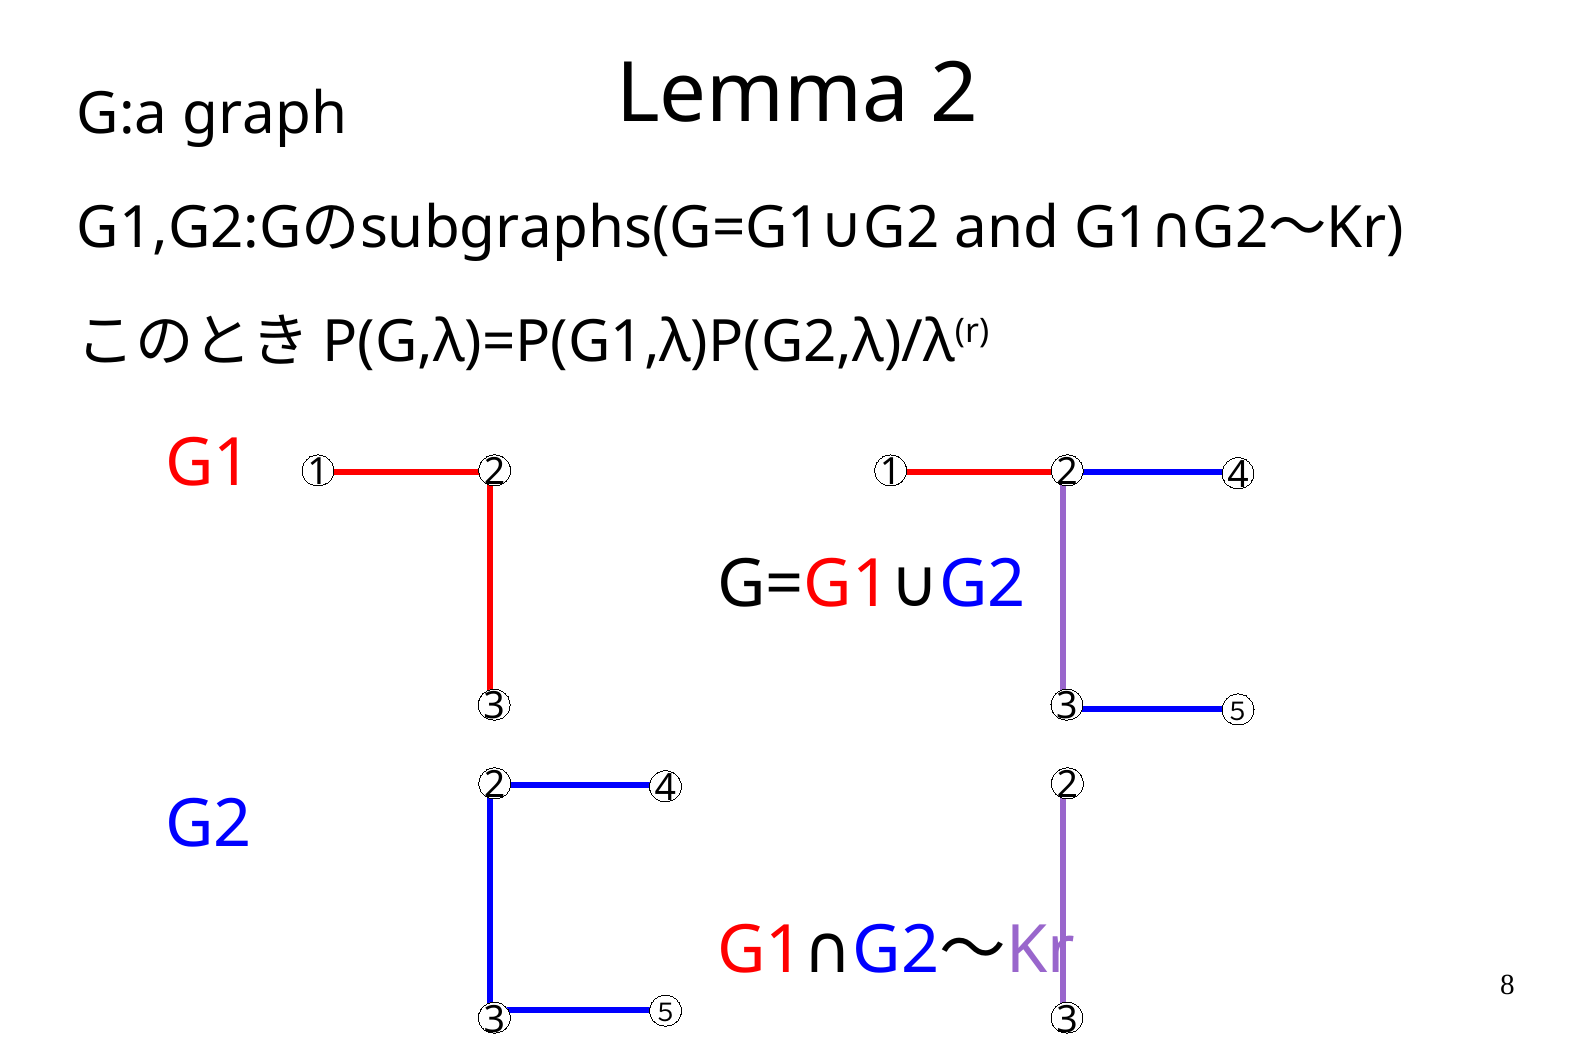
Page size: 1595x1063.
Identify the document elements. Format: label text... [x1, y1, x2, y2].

text_box 3 [1050, 689, 1083, 721]
text_box 3 [478, 689, 511, 721]
text_box ５ [1222, 693, 1255, 725]
list G:a graph G1,G2:Gのsubgraphs(G=G1∪G2 and G1∩G2～Kr) このとき P(G,λ)=P(G1,λ)P(G2,λ)/λ(r) [59, 71, 1536, 1034]
text_box 2 [1051, 767, 1084, 797]
list G1 G=G1∪G2 G2 G1∩G2～Kr [147, 414, 1595, 1063]
title Lemma 2 [79, 0, 1515, 71]
text_box 2 [1051, 454, 1084, 484]
text_box 1 [874, 454, 907, 486]
text_box 1 [302, 454, 334, 486]
text_box 2 [478, 454, 511, 484]
text_box 4 [649, 770, 682, 802]
text_box ５ [649, 995, 682, 1027]
text_box 4 [1222, 457, 1254, 489]
text_box 3 [1051, 1002, 1083, 1034]
text_box 2 [478, 767, 511, 799]
text_box 3 [478, 1002, 511, 1034]
